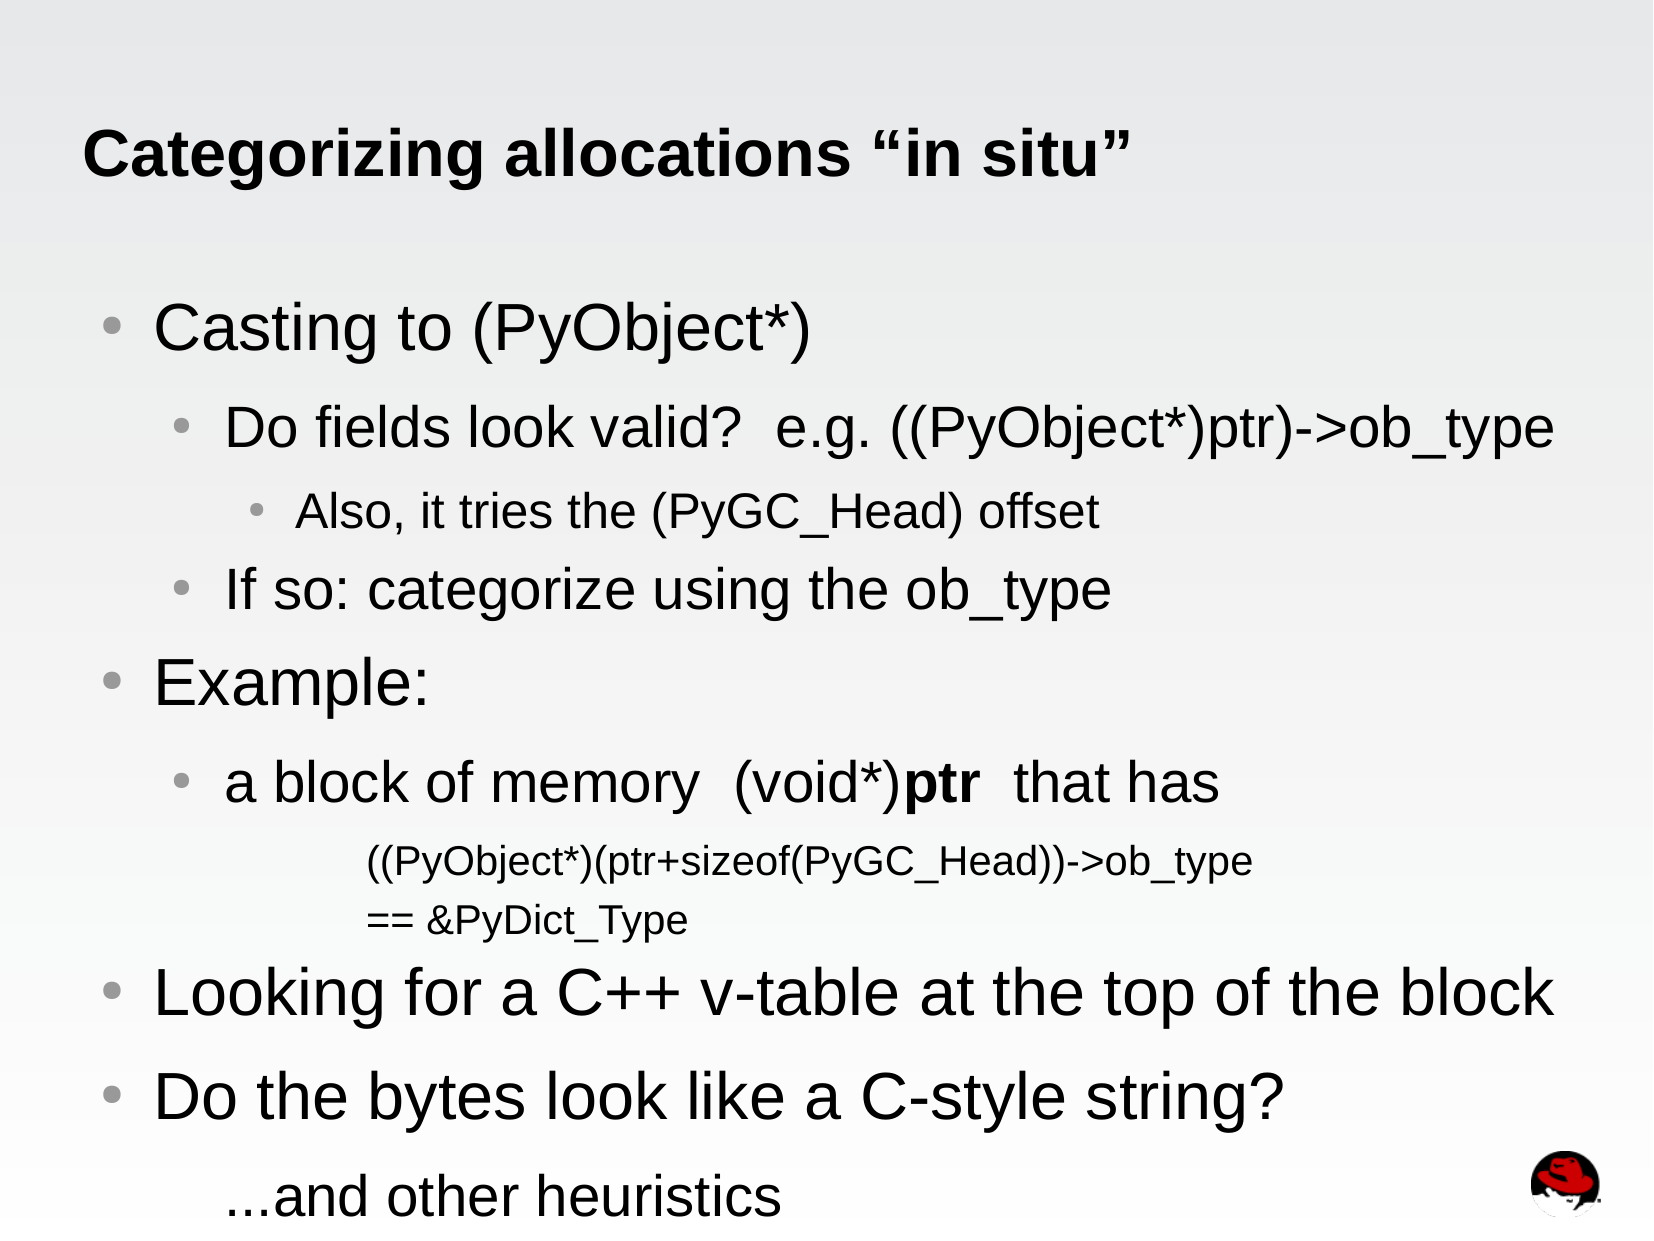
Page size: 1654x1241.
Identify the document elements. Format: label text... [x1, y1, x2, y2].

picture [0, 0, 1654, 1241]
title Categorizing allocations “in situ” [82, 56, 1571, 250]
list Casting to (PyObject*) Do fields look valid? e.g. ((PyObject*)ptr)->ob_type Also, it tries the (PyGC_Head) offset If so: categorize using the ob_type Example: a block of memory (void*)ptr that has ((PyObject*)(ptr+sizeof(PyGC_Head))->ob_type == &PyDict_Type Looking for a C++ v-table at the top of the block Do the bytes look like a C-style string? ...and other heuristics [82, 290, 1571, 1241]
